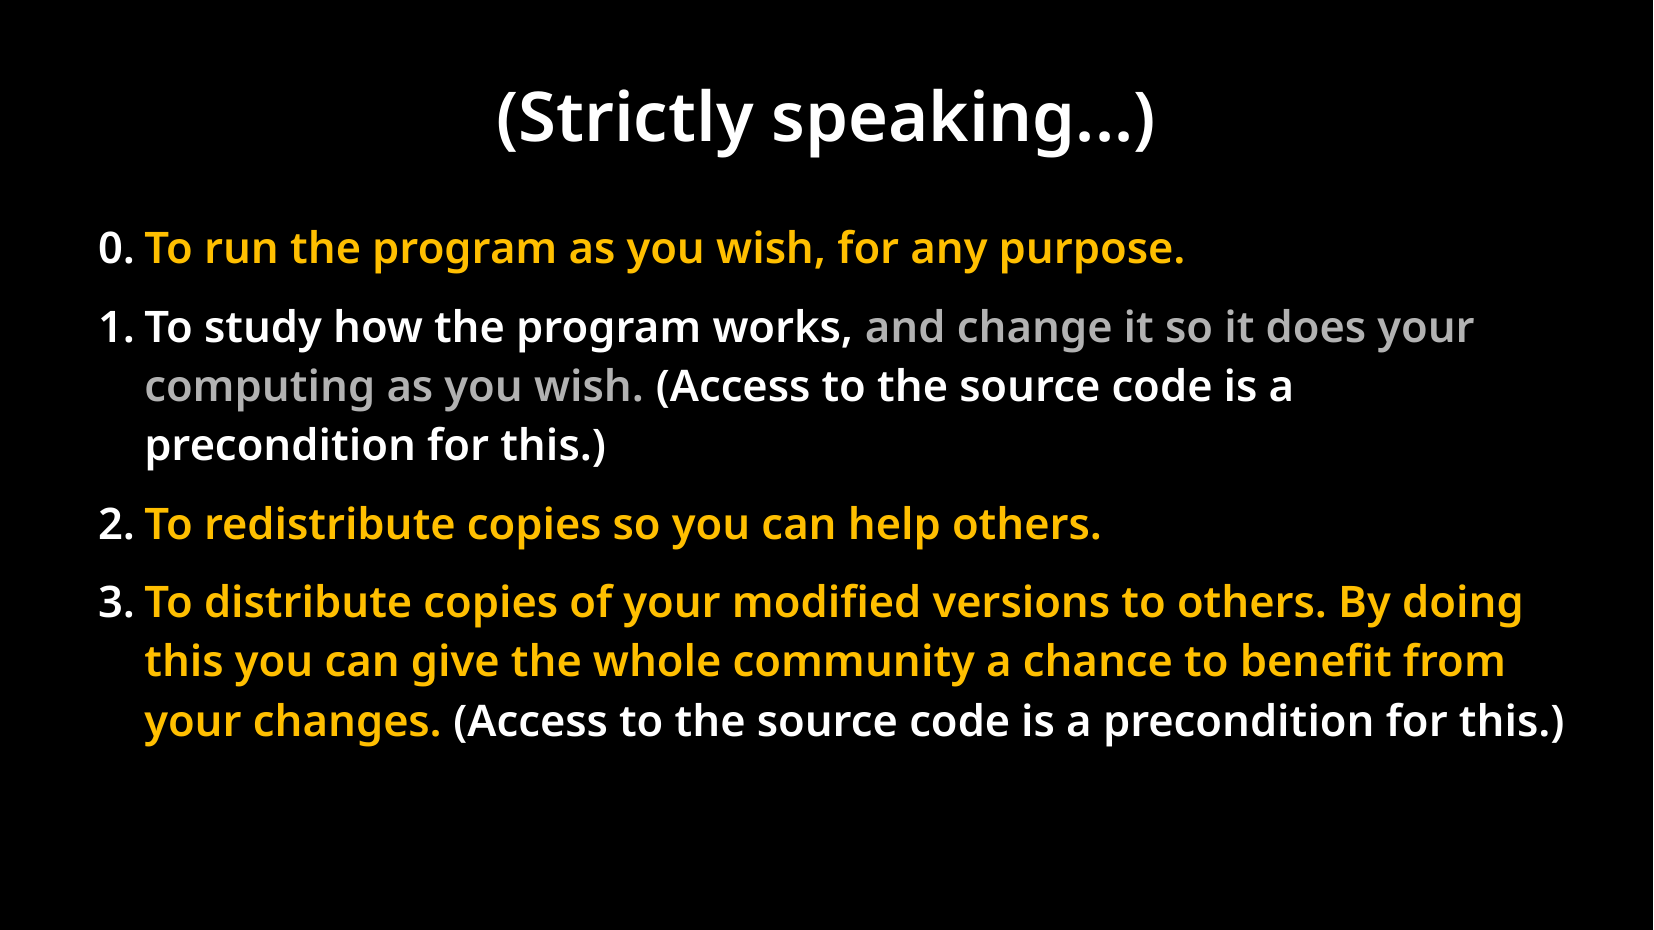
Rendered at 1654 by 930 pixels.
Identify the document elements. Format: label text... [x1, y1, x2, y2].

list To run the program as you wish, for any purpose. To study how the program works, and change it so it does your computing as you wish. (Access to the source code is a precondition for this.) To redistribute copies so you can help others. To distribute copies of your modified versions to others. By doing this you can give the whole community a chance to benefit from your changes. (Access to the source code is a precondition for this.) [82, 217, 1571, 757]
title (Strictly speaking...) [82, 36, 1571, 193]
